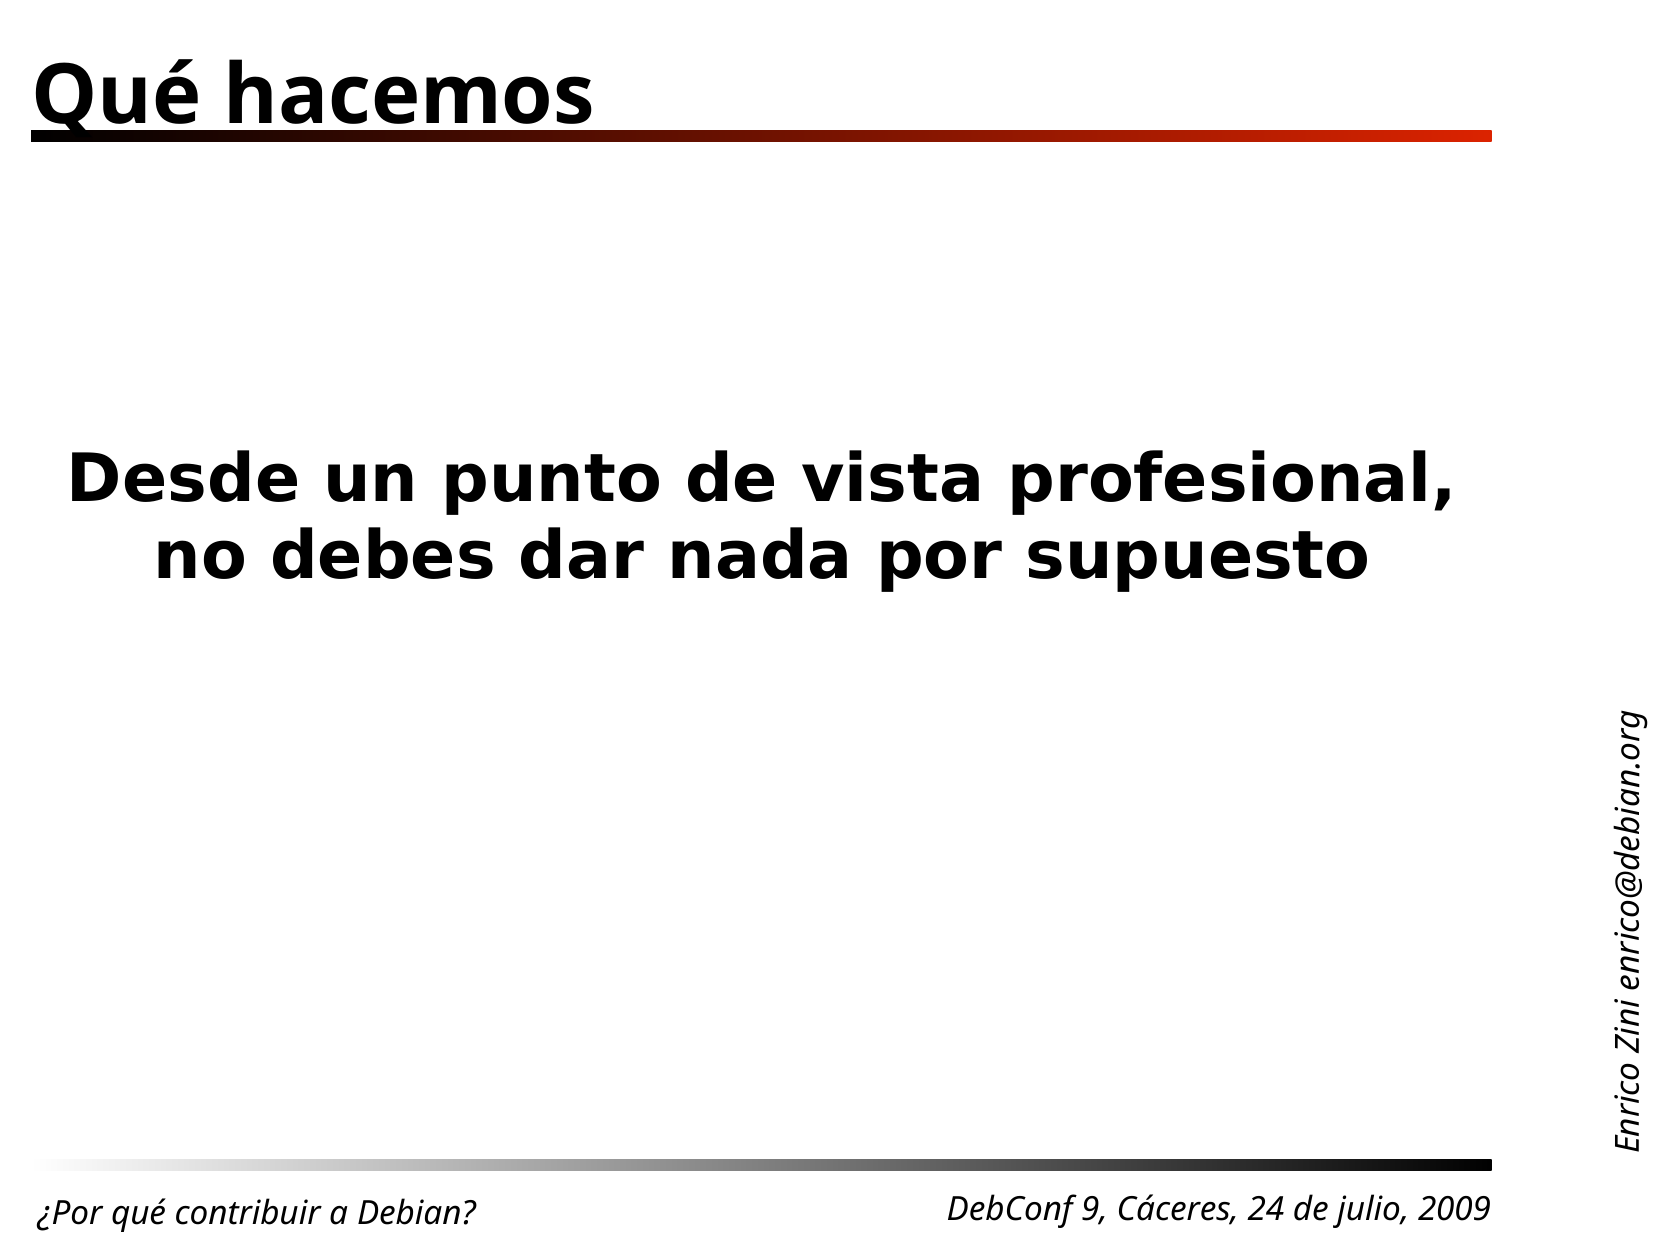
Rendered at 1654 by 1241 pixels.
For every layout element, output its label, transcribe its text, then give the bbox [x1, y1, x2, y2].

text_box Desde un punto de vista profesional, no debes dar nada por supuesto [30, 439, 1495, 595]
text_box Qué hacemos [31, 34, 1438, 168]
